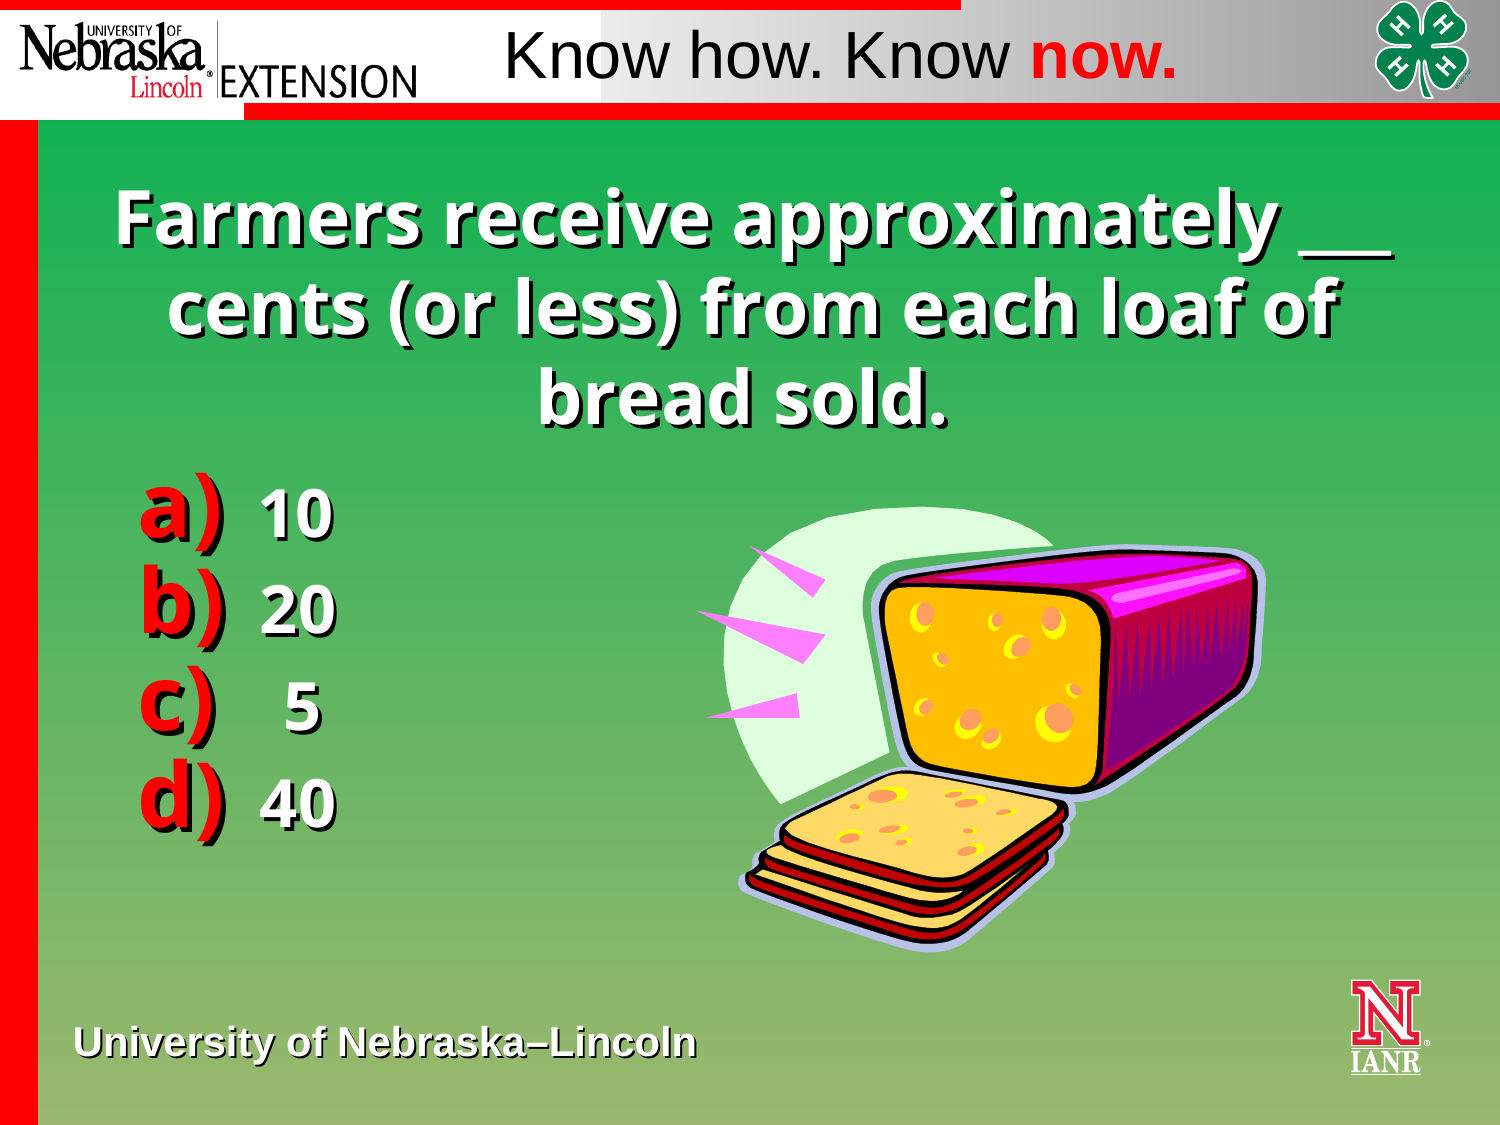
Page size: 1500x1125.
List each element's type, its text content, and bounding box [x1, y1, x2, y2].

picture [695, 487, 1275, 956]
title Farmers receive approximately ___ cents (or less) from each loaf of bread sold. [77, 161, 1428, 376]
list 10 20 5 40 [122, 462, 1473, 1021]
